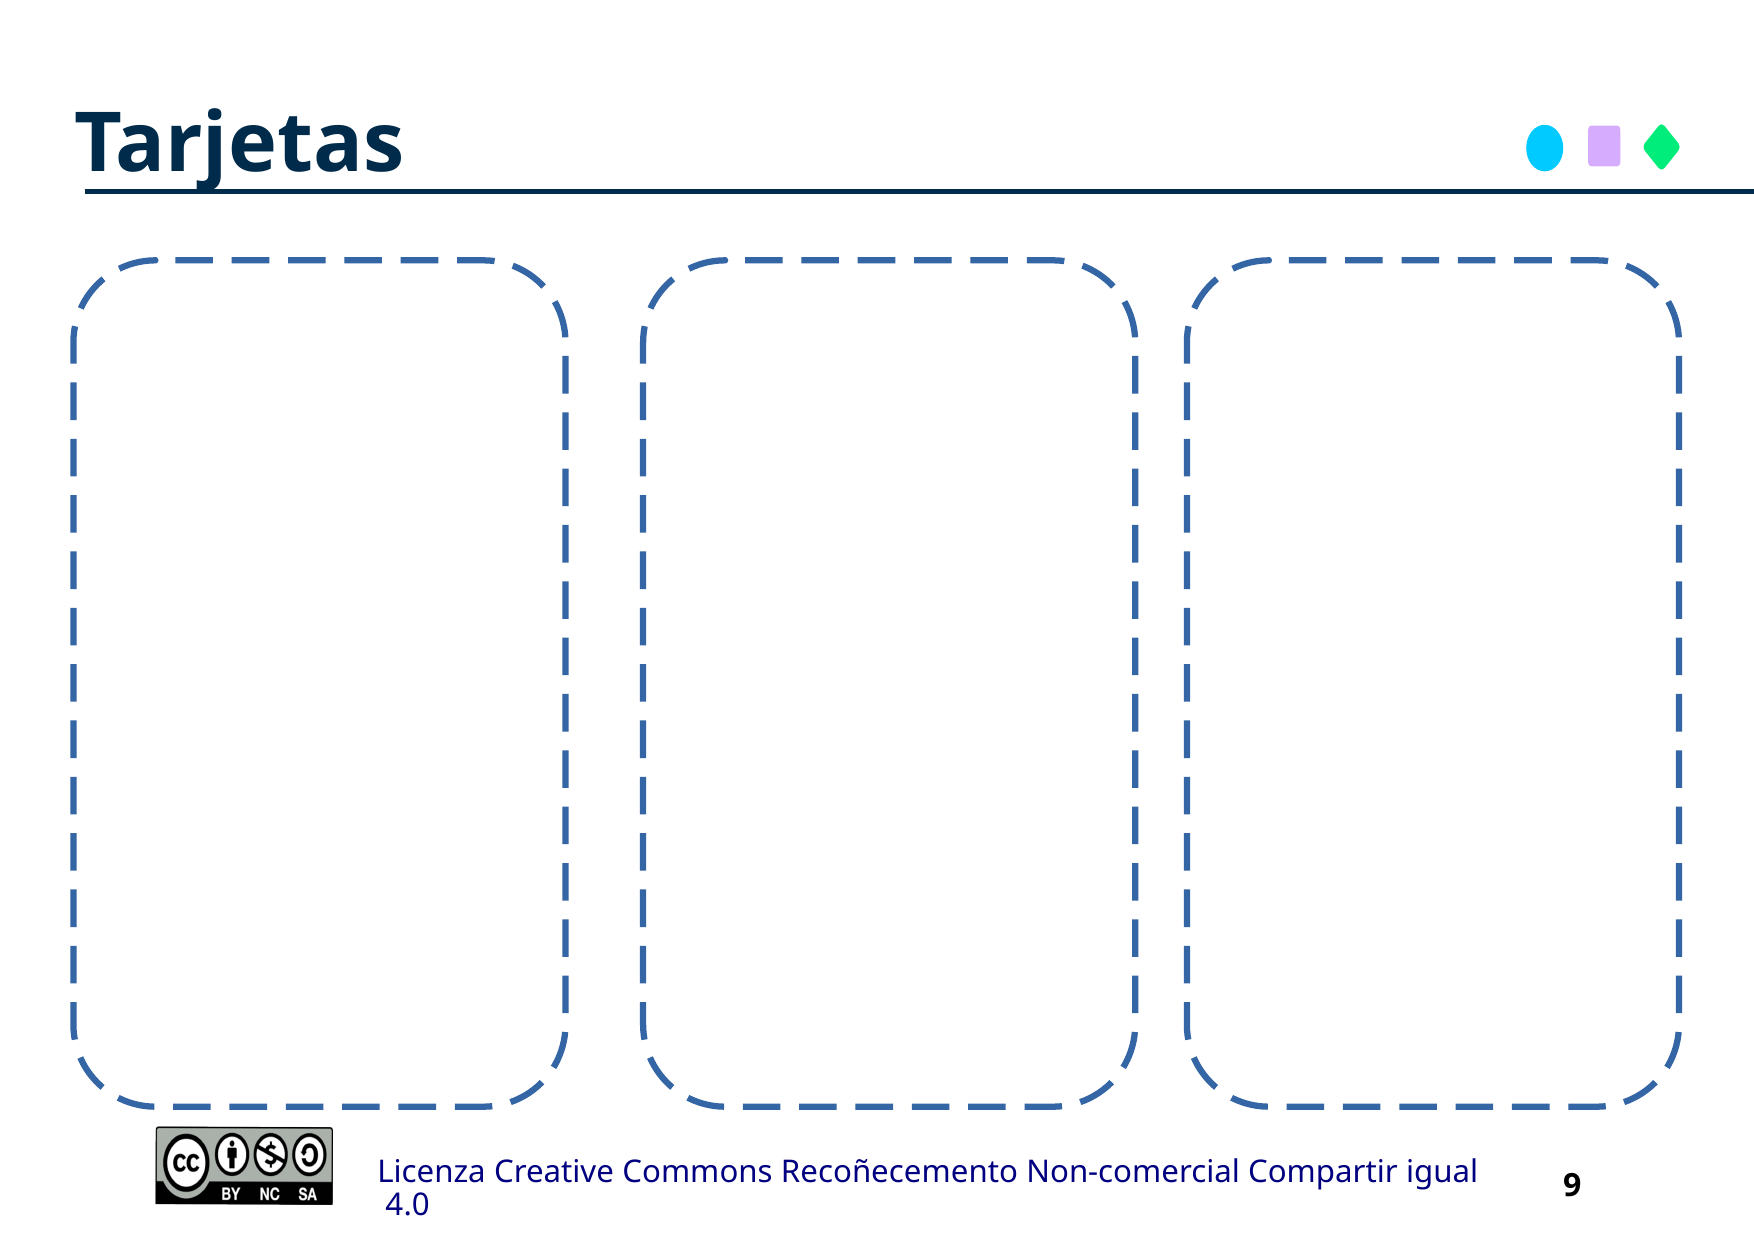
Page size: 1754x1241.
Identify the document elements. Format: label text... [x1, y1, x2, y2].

text_box Licenza Creative Commons Recoñecemento Non-comercial Compartir igual 4.0 [362, 1116, 1502, 1224]
text_box [643, 260, 1136, 1107]
title Tarjetas [74, 32, 1404, 196]
text_box [1186, 260, 1679, 1107]
picture [155, 1126, 333, 1205]
text_box [73, 260, 566, 1107]
